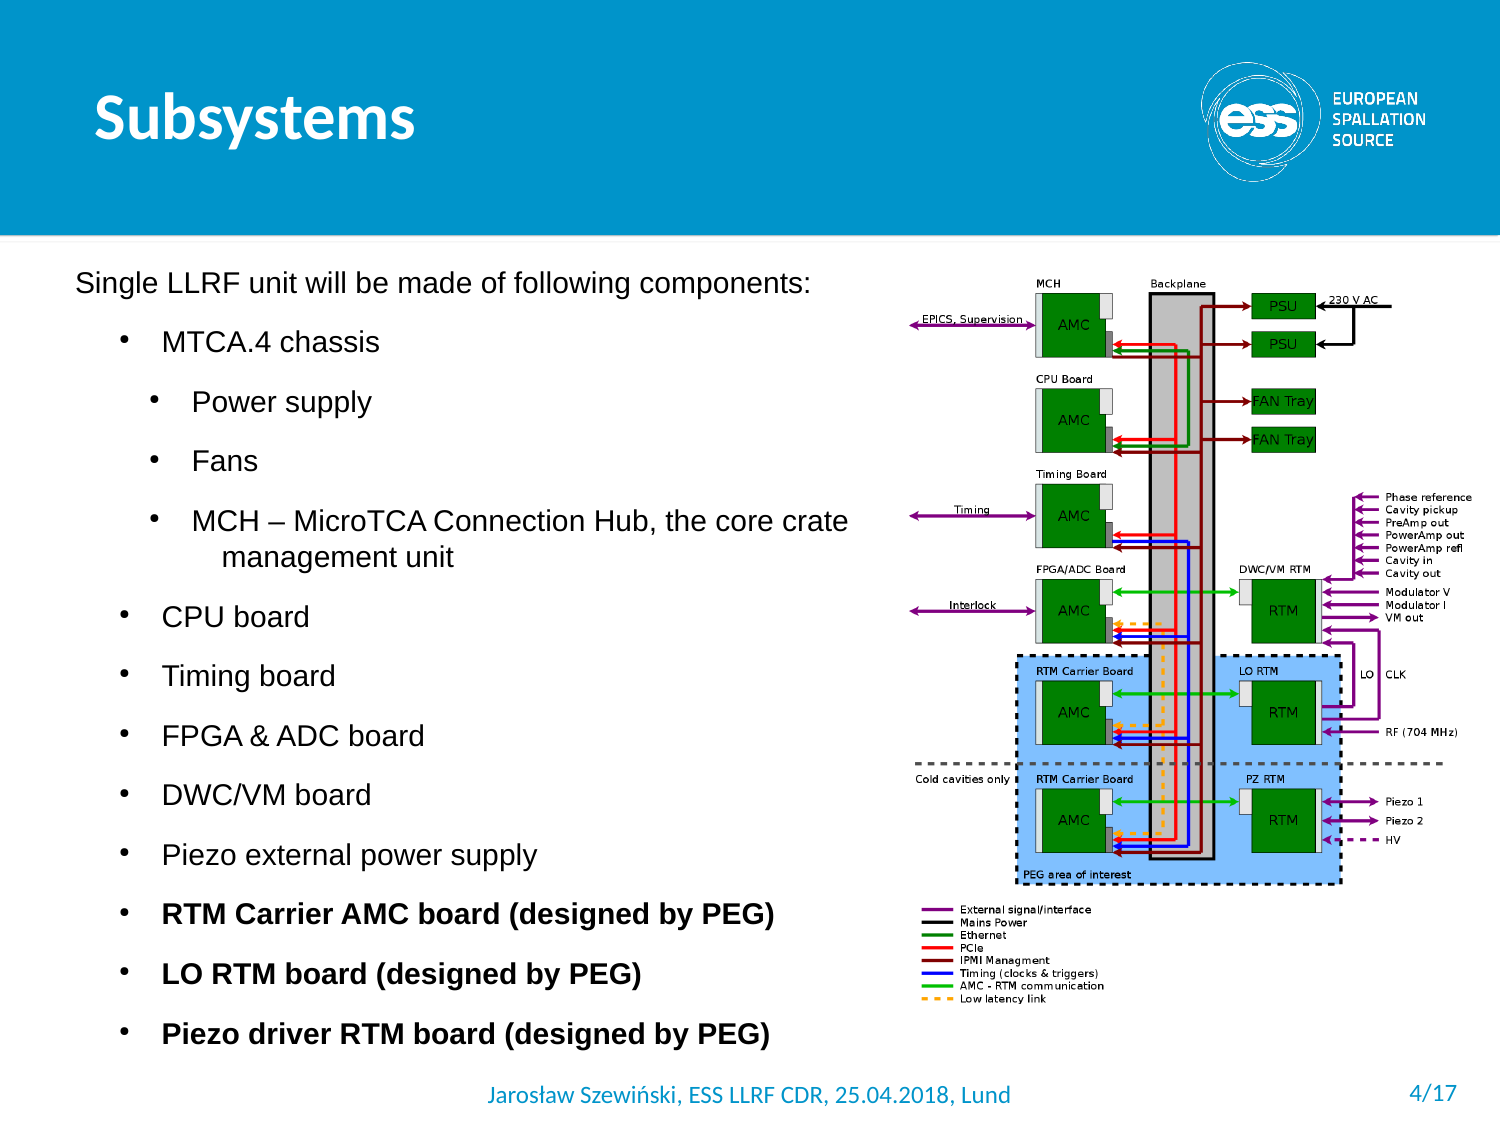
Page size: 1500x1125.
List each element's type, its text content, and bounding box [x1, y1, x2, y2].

picture [1381, 119, 1389, 124]
text_box Subsystems [94, 19, 1373, 207]
picture [932, 277, 1472, 1004]
picture [1386, 134, 1392, 146]
picture [1377, 93, 1385, 104]
picture [1408, 93, 1412, 104]
list Single LLRF unit will be made of following components: MTCA.4 chassis Power supply Fans MCH – MicroTCA Connection Hub, the core crate management unit CPU board Timing board FPGA & ADC board DWC/VM board Piezo external power supply RTM Carrier AMC board (designed by PEG) LO RTM board (designed by PEG) Piezo driver RTM board (designed by PEG) [75, 263, 932, 1057]
text_box Jarosław Szewiński, ESS LLRF CDR, 25.04.2018, Lund [11, 1073, 1489, 1114]
picture [1388, 93, 1394, 104]
